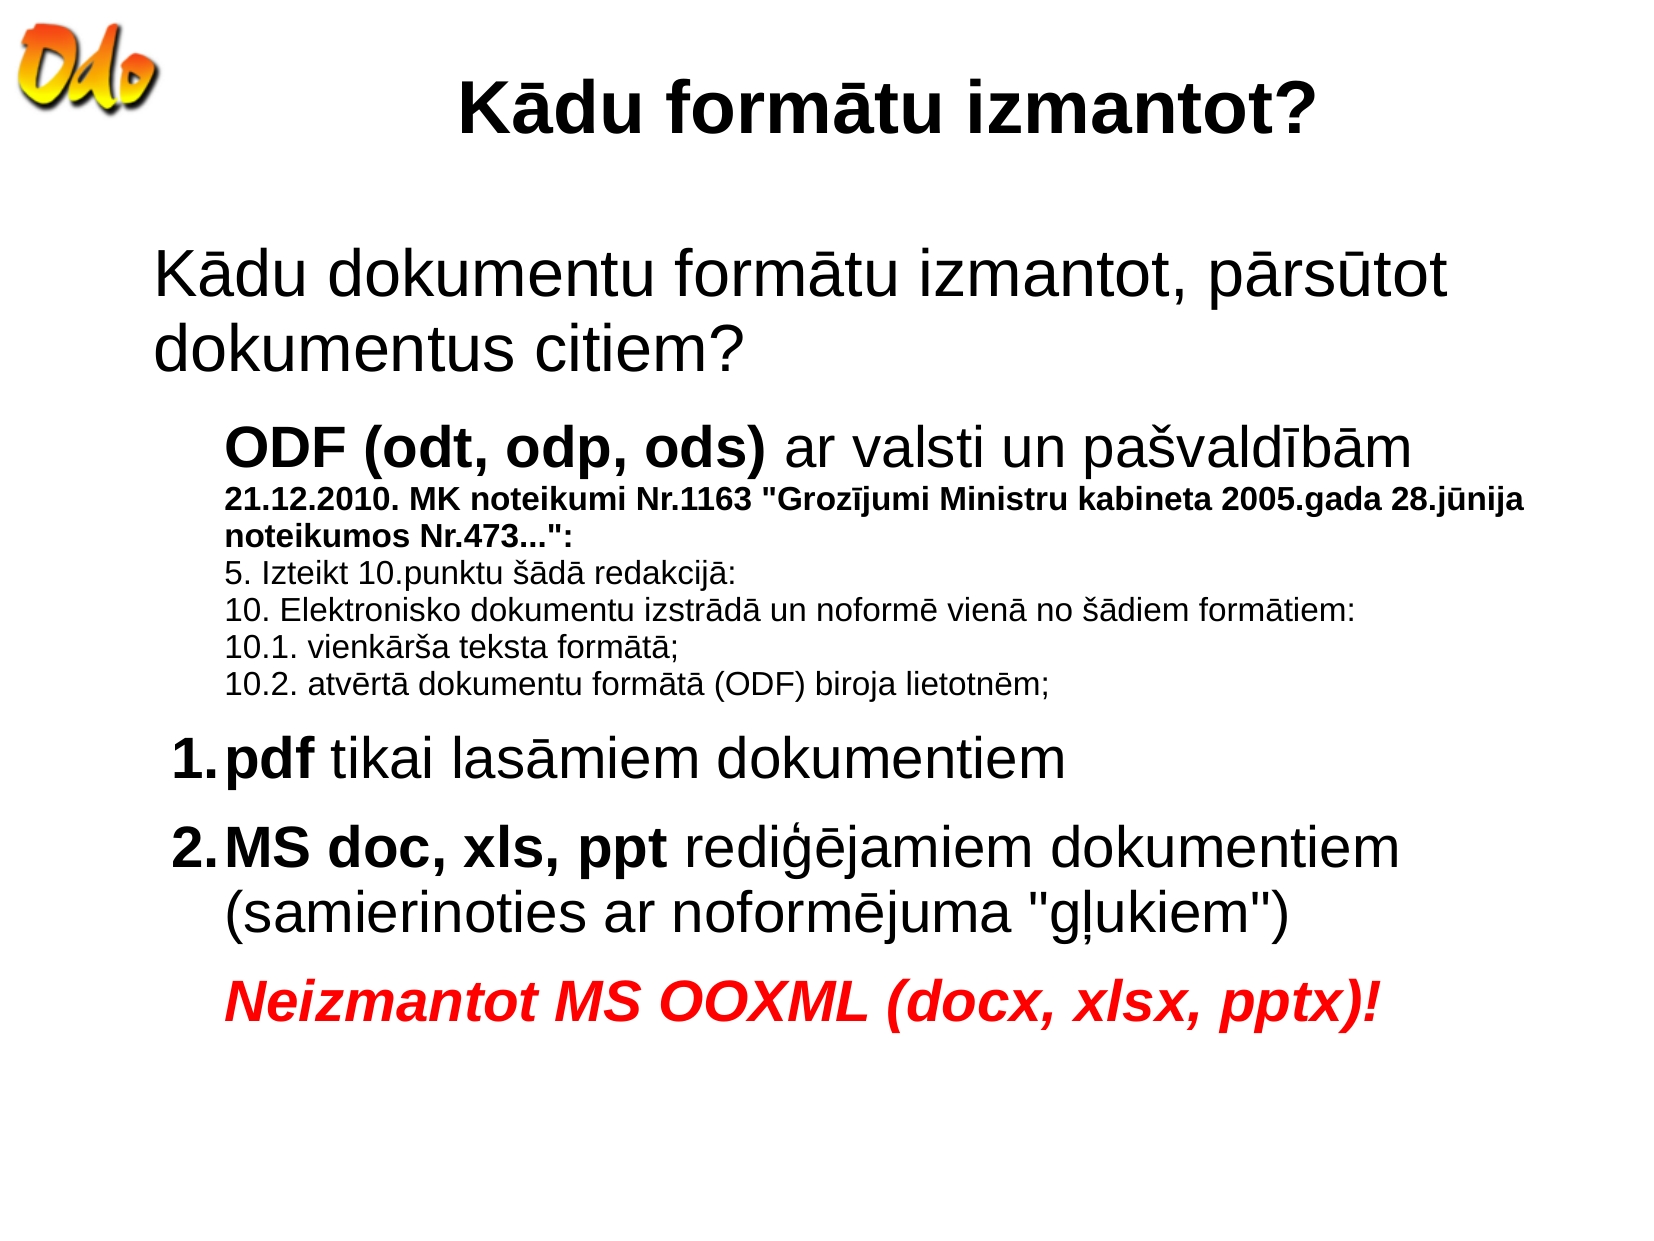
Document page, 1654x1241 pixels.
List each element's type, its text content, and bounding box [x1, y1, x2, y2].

list Kādu dokumentu formātu izmantot, pārsūtot dokumentus citiem? ODF (odt, odp, ods) ar valsti un pašvaldībām 21.12.2010. MK noteikumi Nr.1163 "Grozījumi Ministru kabineta 2005.gada 28.jūnija noteikumos Nr.473...": 5. Izteikt 10.punktu šādā redakcijā: 10. Elektronisko dokumentu izstrādā un noformē vienā no šādiem formātiem: 10.1. vienkārša teksta formātā; 10.2. atvērtā dokumentu formātā (ODF) biroja lietotnēm; pdf tikai lasāmiem dokumentiem MS doc, xls, ppt rediģējamiem dokumentiem (samierinoties ar noformējuma "gļukiem") Neizmantot MS OOXML (docx, xlsx, pptx)! [82, 236, 1569, 1107]
title Kādu formātu izmantot? [206, 49, 1571, 166]
picture [11, 8, 167, 125]
